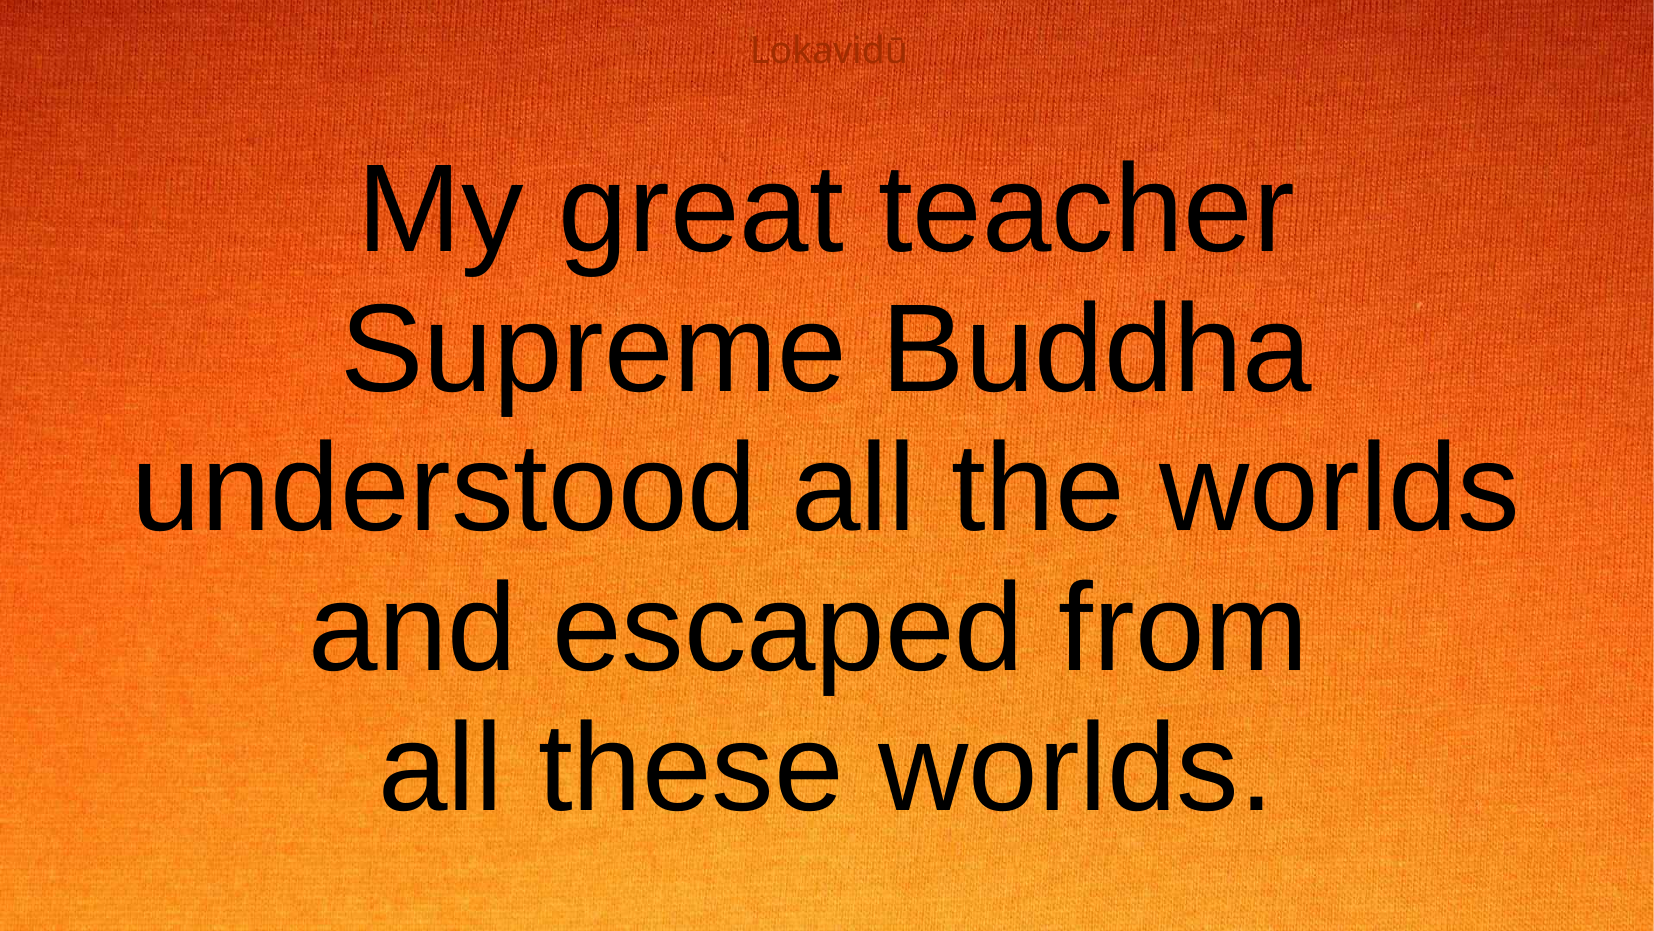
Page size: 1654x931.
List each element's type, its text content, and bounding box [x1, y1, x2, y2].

picture [0, 0, 1654, 931]
text_box Lokavidū [1, 16, 1654, 77]
subtitle My great teacher Supreme Buddha understood all the worlds and escaped from all these worlds. [82, 137, 1571, 837]
